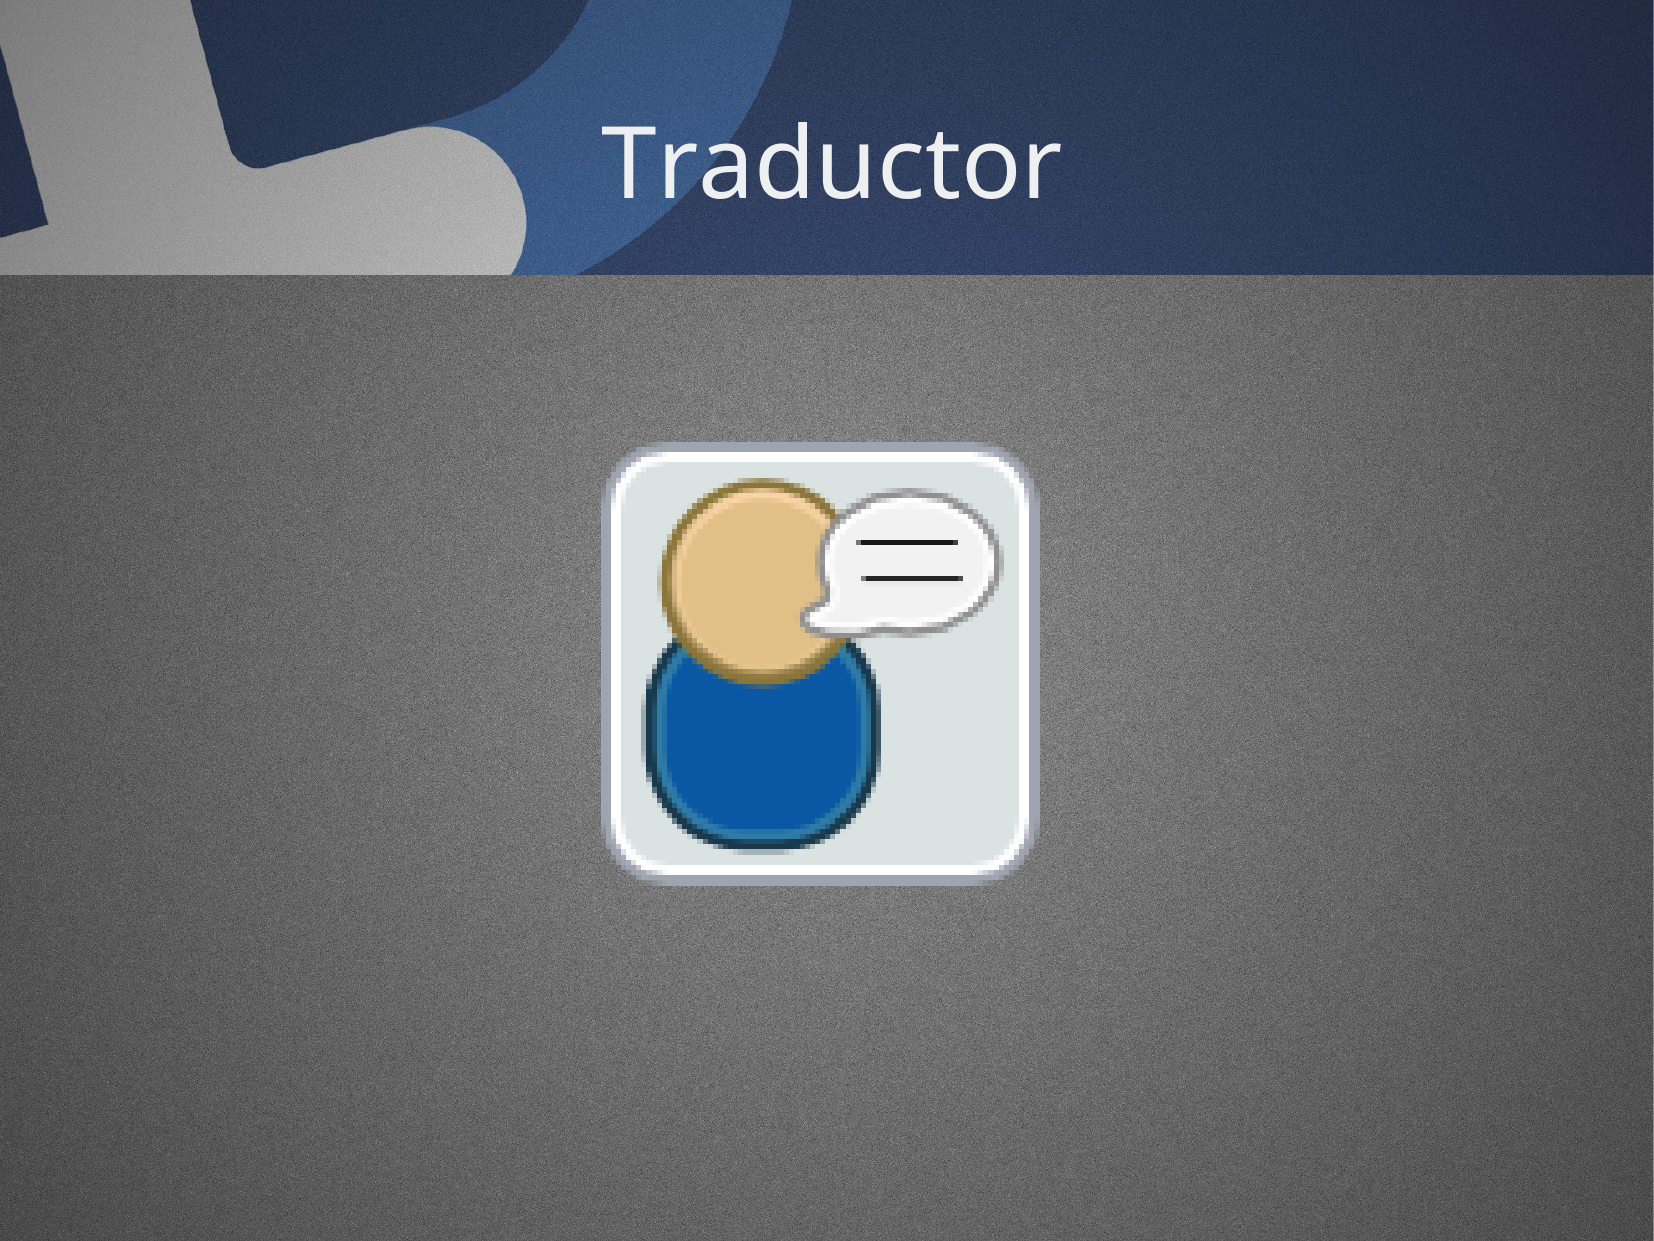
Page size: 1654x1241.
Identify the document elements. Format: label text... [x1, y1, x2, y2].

picture [0, 0, 1654, 1241]
text_box Traductor [88, 58, 1577, 266]
